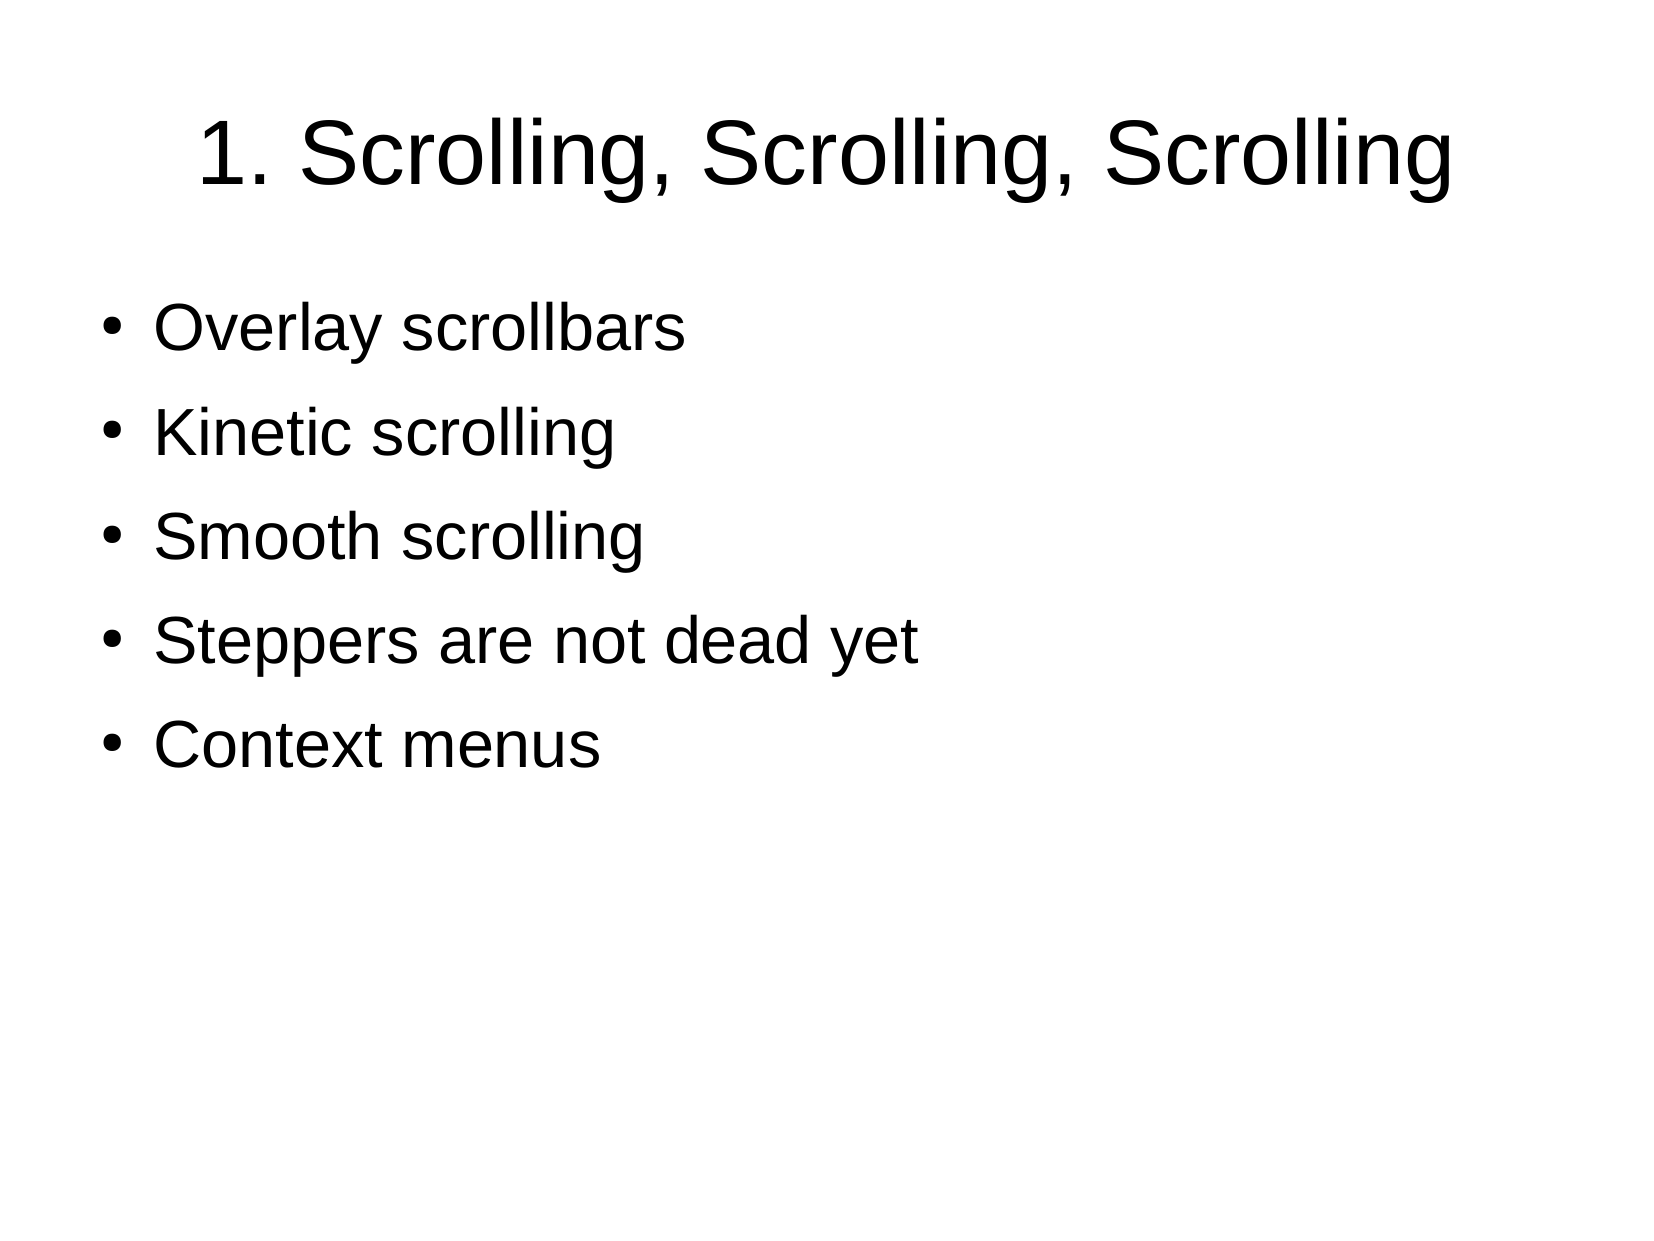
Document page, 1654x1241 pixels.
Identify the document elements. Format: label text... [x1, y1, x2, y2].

title 1. Scrolling, Scrolling, Scrolling [82, 49, 1571, 257]
list Overlay scrollbars Kinetic scrolling Smooth scrolling Steppers are not dead yet Context menus [82, 290, 1571, 841]
